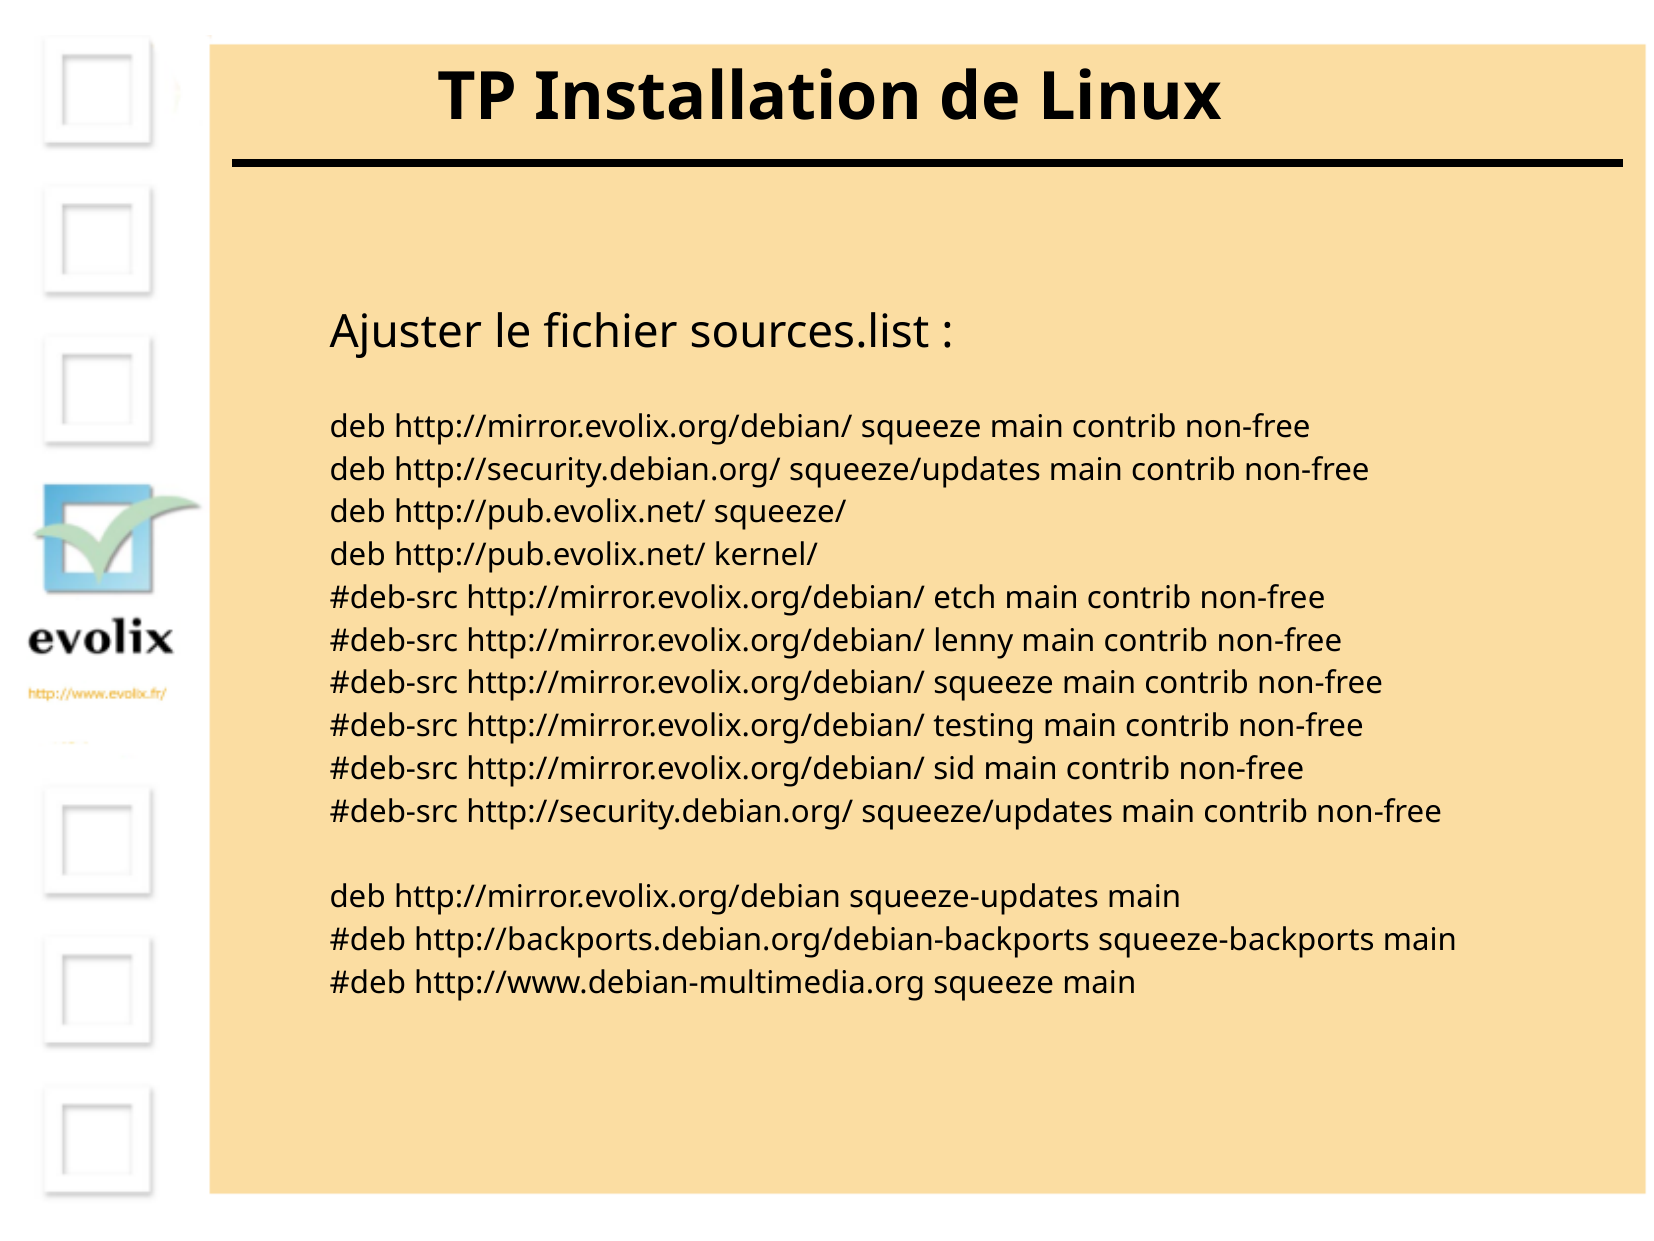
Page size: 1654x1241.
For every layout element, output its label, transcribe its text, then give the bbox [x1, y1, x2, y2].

picture [0, 35, 1654, 1204]
subtitle Ajuster le fichier sources.list : deb http://mirror.evolix.org/debian/ squeeze main contrib non-free deb http://security.debian.org/ squeeze/updates main contrib non-free deb http://pub.evolix.net/ squeeze/ deb http://pub.evolix.net/ kernel/ #deb-src http://mirror.evolix.org/debian/ etch main contrib non-free #deb-src http://mirror.evolix.org/debian/ lenny main contrib non-free #deb-src http://mirror.evolix.org/debian/ squeeze main contrib non-free #deb-src http://mirror.evolix.org/debian/ testing main contrib non-free #deb-src http://mirror.evolix.org/debian/ sid main contrib non-free #deb-src http://security.debian.org/ squeeze/updates main contrib non-free deb http://mirror.evolix.org/debian squeeze-updates main #deb http://backports.debian.org/debian-backports squeeze-backports main #deb http://www.debian-multimedia.org squeeze main [254, 141, 1631, 1202]
title TP Installation de Linux [21, 18, 1638, 169]
